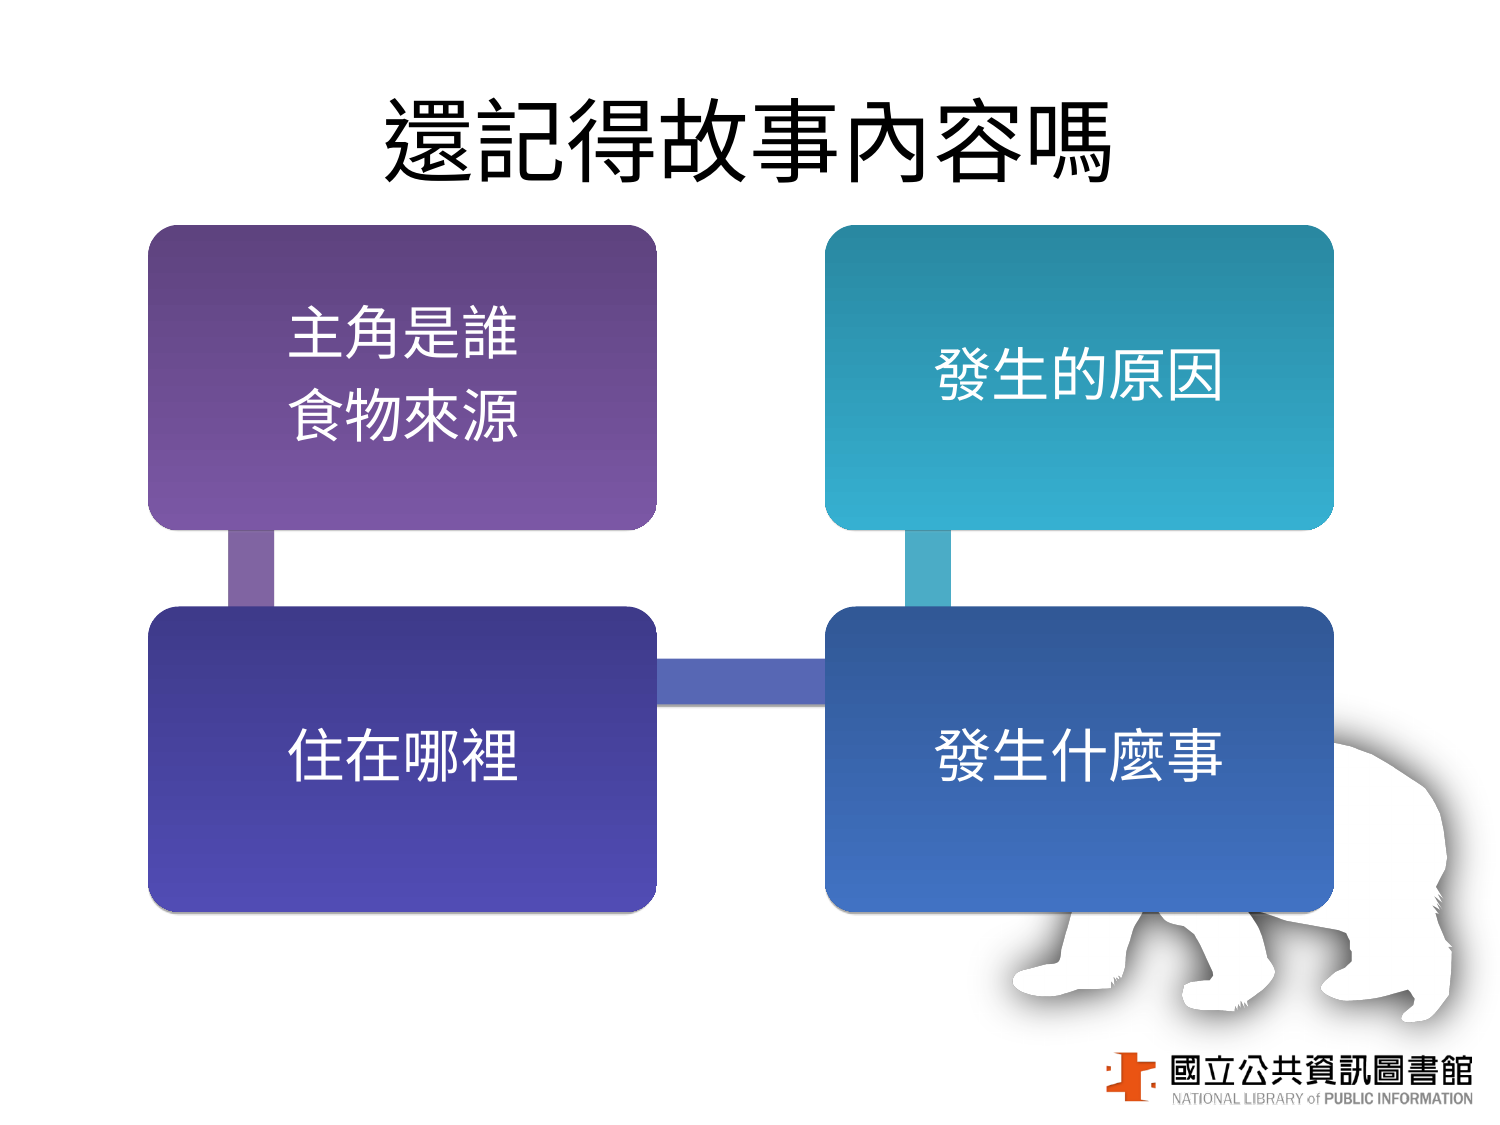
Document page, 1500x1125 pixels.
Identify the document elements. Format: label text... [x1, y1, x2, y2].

text_box [905, 531, 951, 606]
text_box 發生什麼事 [825, 606, 1334, 912]
text_box 主角是誰 食物來源 [148, 224, 658, 531]
text_box 住在哪裡 [148, 606, 658, 912]
title 還記得故事內容嗎 [75, 45, 1425, 233]
text_box [658, 658, 825, 705]
text_box [228, 531, 275, 606]
picture [1104, 1050, 1474, 1105]
text_box 發生的原因 [825, 224, 1334, 531]
